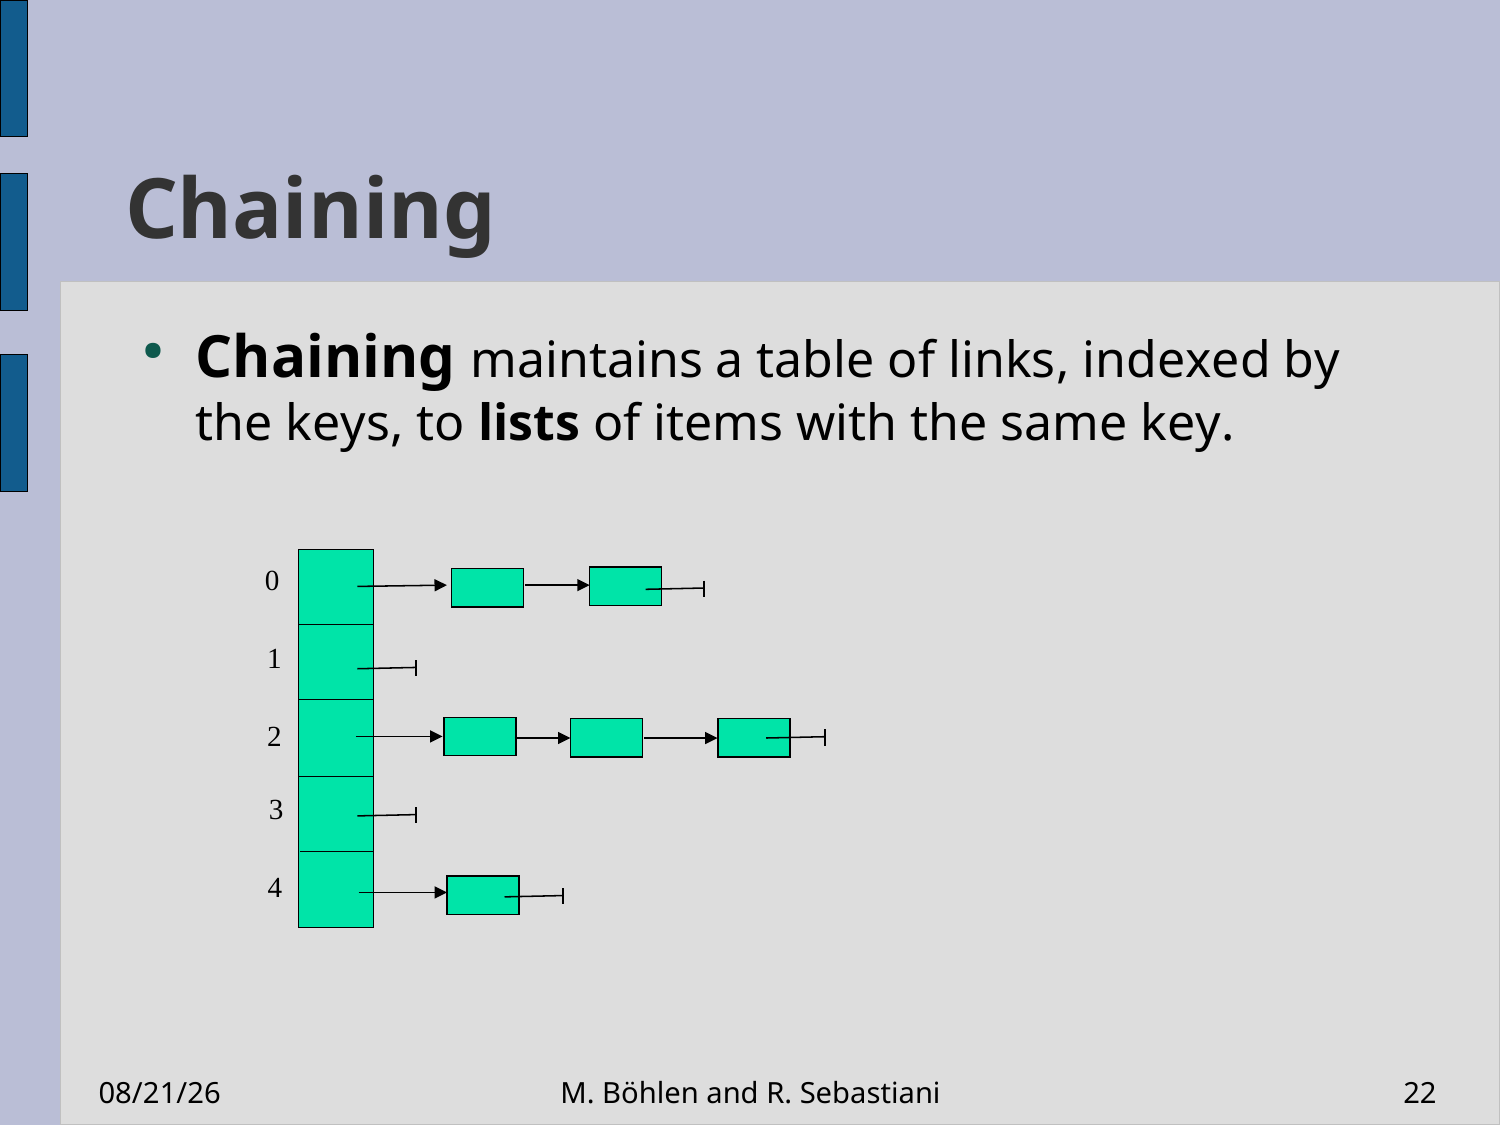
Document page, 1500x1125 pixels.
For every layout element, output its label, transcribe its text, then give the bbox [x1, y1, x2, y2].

text_box 2 [252, 712, 297, 761]
text_box 3 [253, 786, 299, 834]
text_box 0 [250, 556, 295, 605]
text_box 1 [252, 634, 297, 683]
text_box 4 [252, 864, 298, 912]
title Chaining [110, 67, 1392, 271]
list Chaining maintains a table of links, indexed by the keys, to lists of items with the same key. [110, 312, 1392, 1037]
